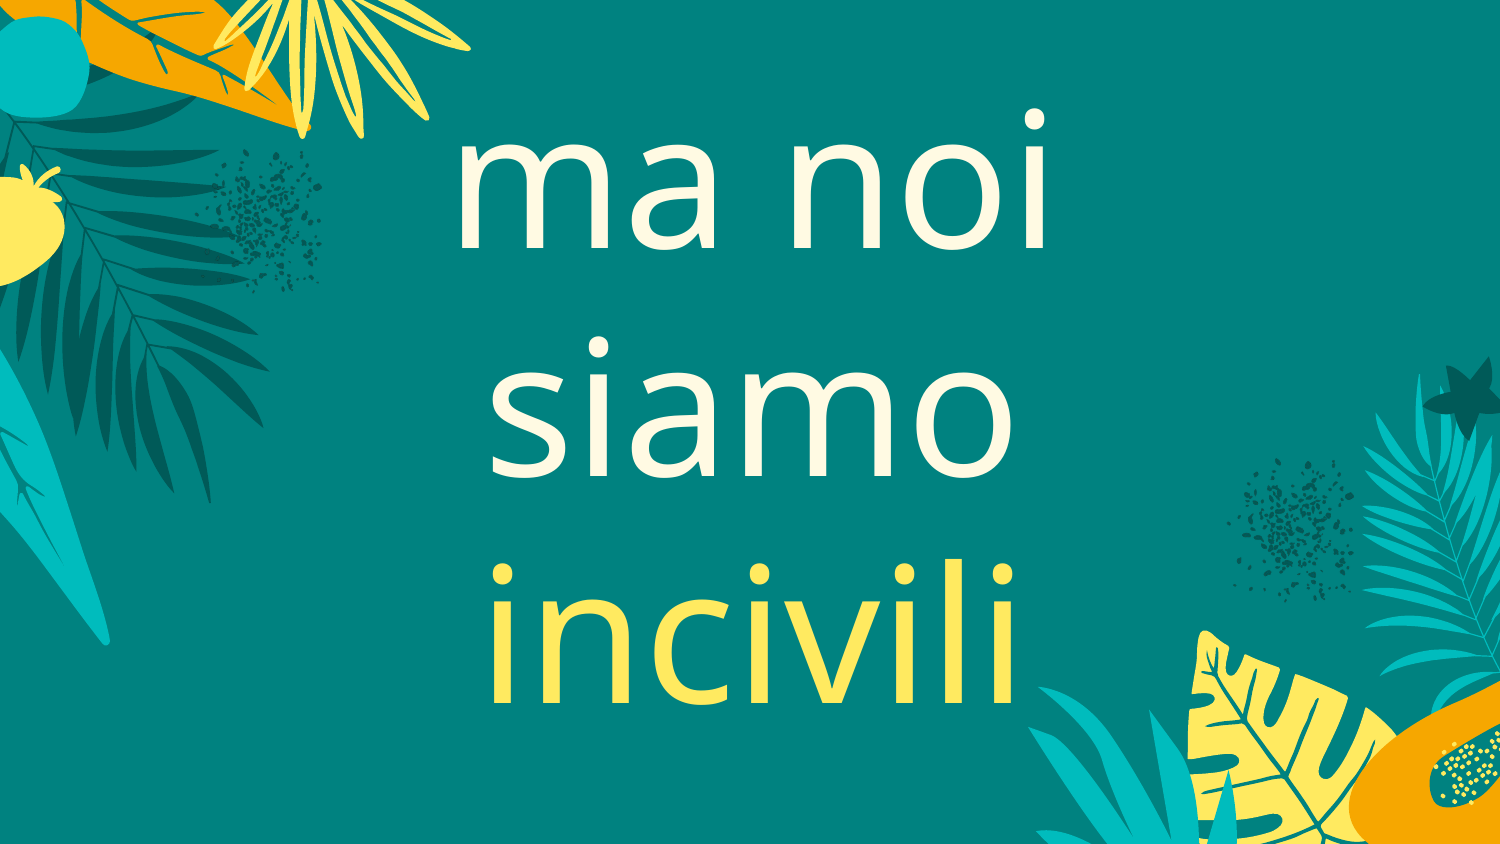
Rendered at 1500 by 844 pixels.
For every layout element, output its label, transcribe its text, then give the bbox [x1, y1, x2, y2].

picture [135, 99, 337, 353]
title ma noi siamo incivili [236, 171, 1270, 630]
picture [1243, 408, 1421, 662]
